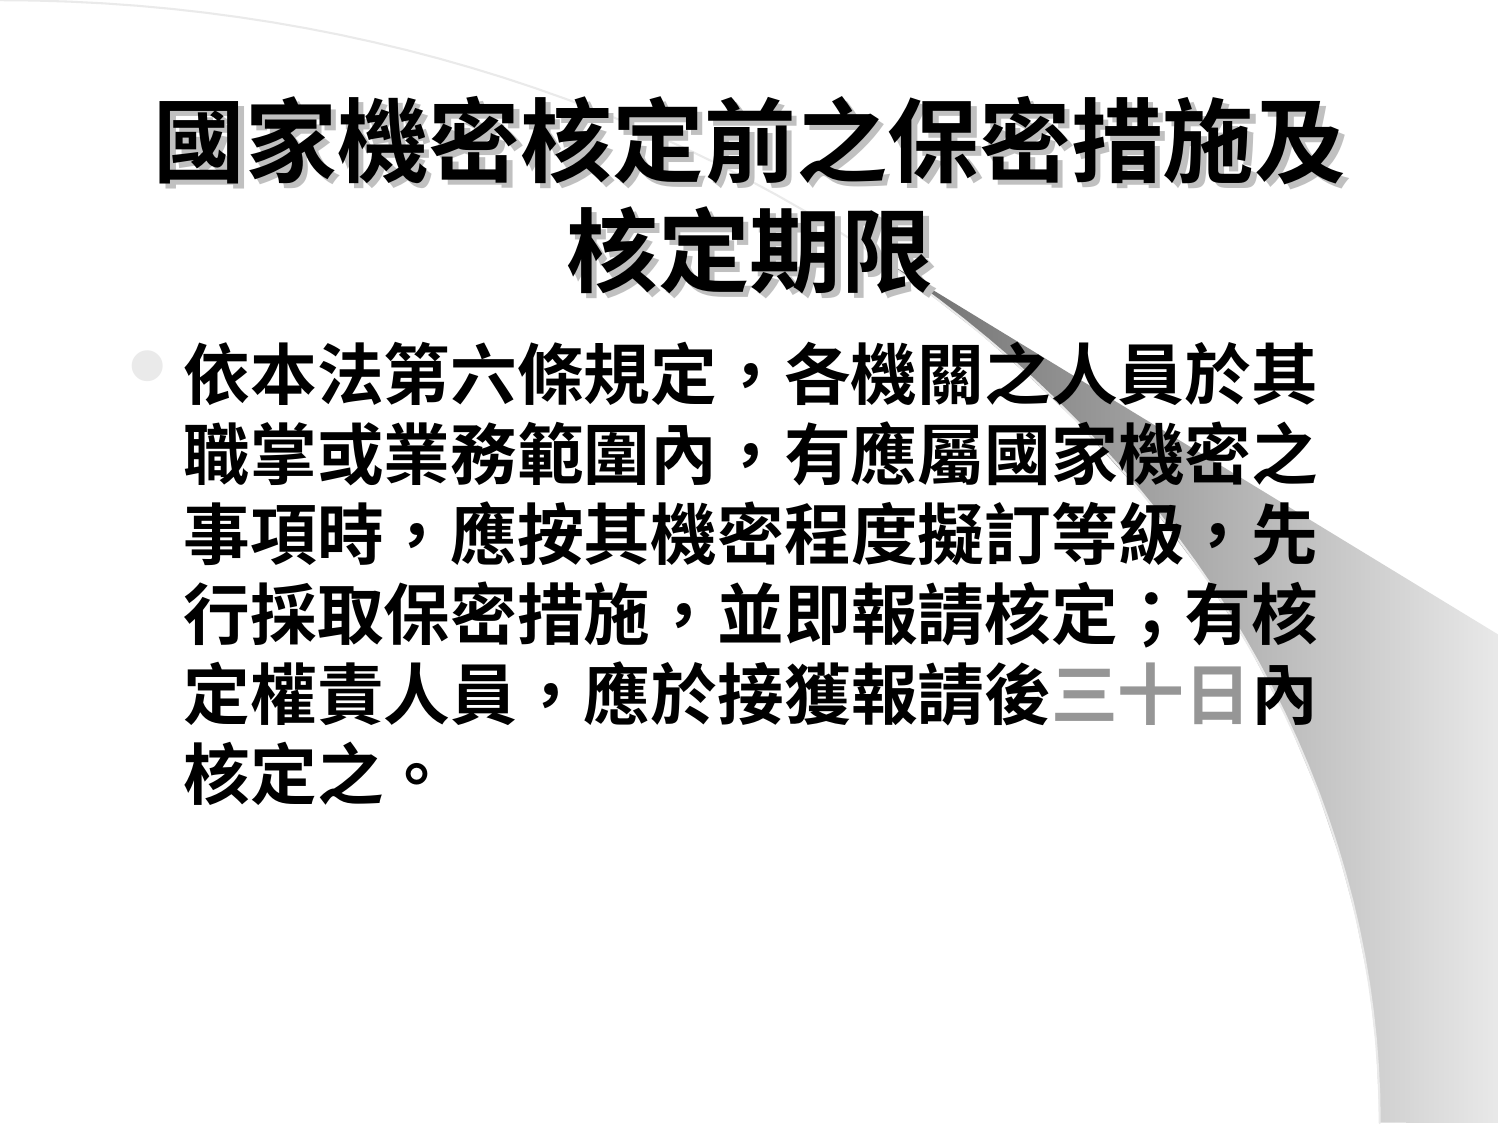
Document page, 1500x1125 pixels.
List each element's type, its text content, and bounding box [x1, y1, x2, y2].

title 國家機密核定前之保密措施及核定期限 [112, 99, 1388, 288]
list 依本法第六條規定，各機關之人員於其職掌或業務範圍內，有應屬國家機密之事項時，應按其機密程度擬訂等級，先行採取保密措施，並即報請核定；有核定權責人員，應於接獲報請後三十日內核定之。 [112, 324, 1388, 1000]
